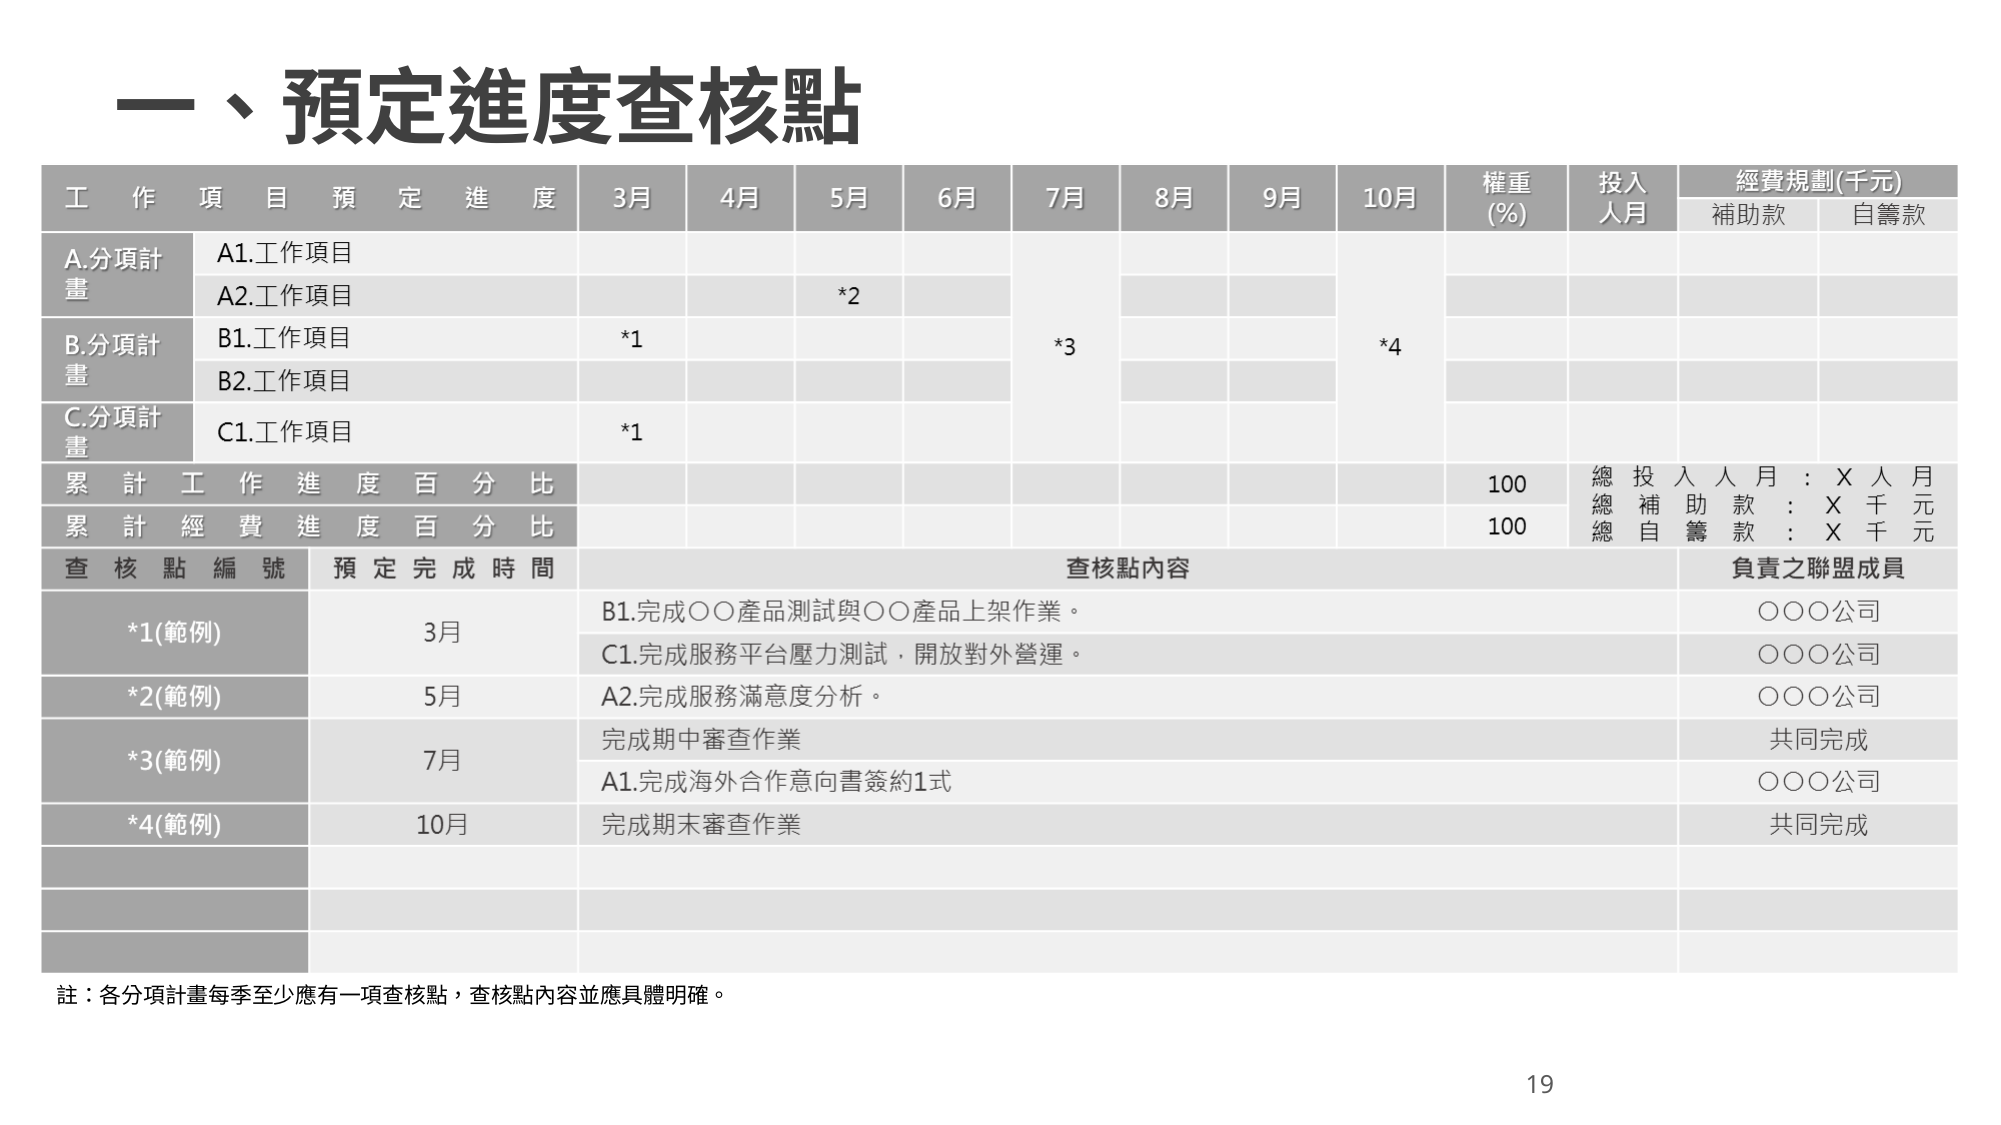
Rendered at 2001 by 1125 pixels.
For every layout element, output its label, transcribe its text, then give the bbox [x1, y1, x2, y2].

text_box <編號> [1510, 1061, 1961, 1097]
picture [40, 157, 1959, 974]
title 一、預定進度查核點 [99, 56, 1900, 157]
text_box 註：各分項計畫每季至少應有一項查核點，查核點內容並應具體明確。 [41, 975, 1041, 1016]
